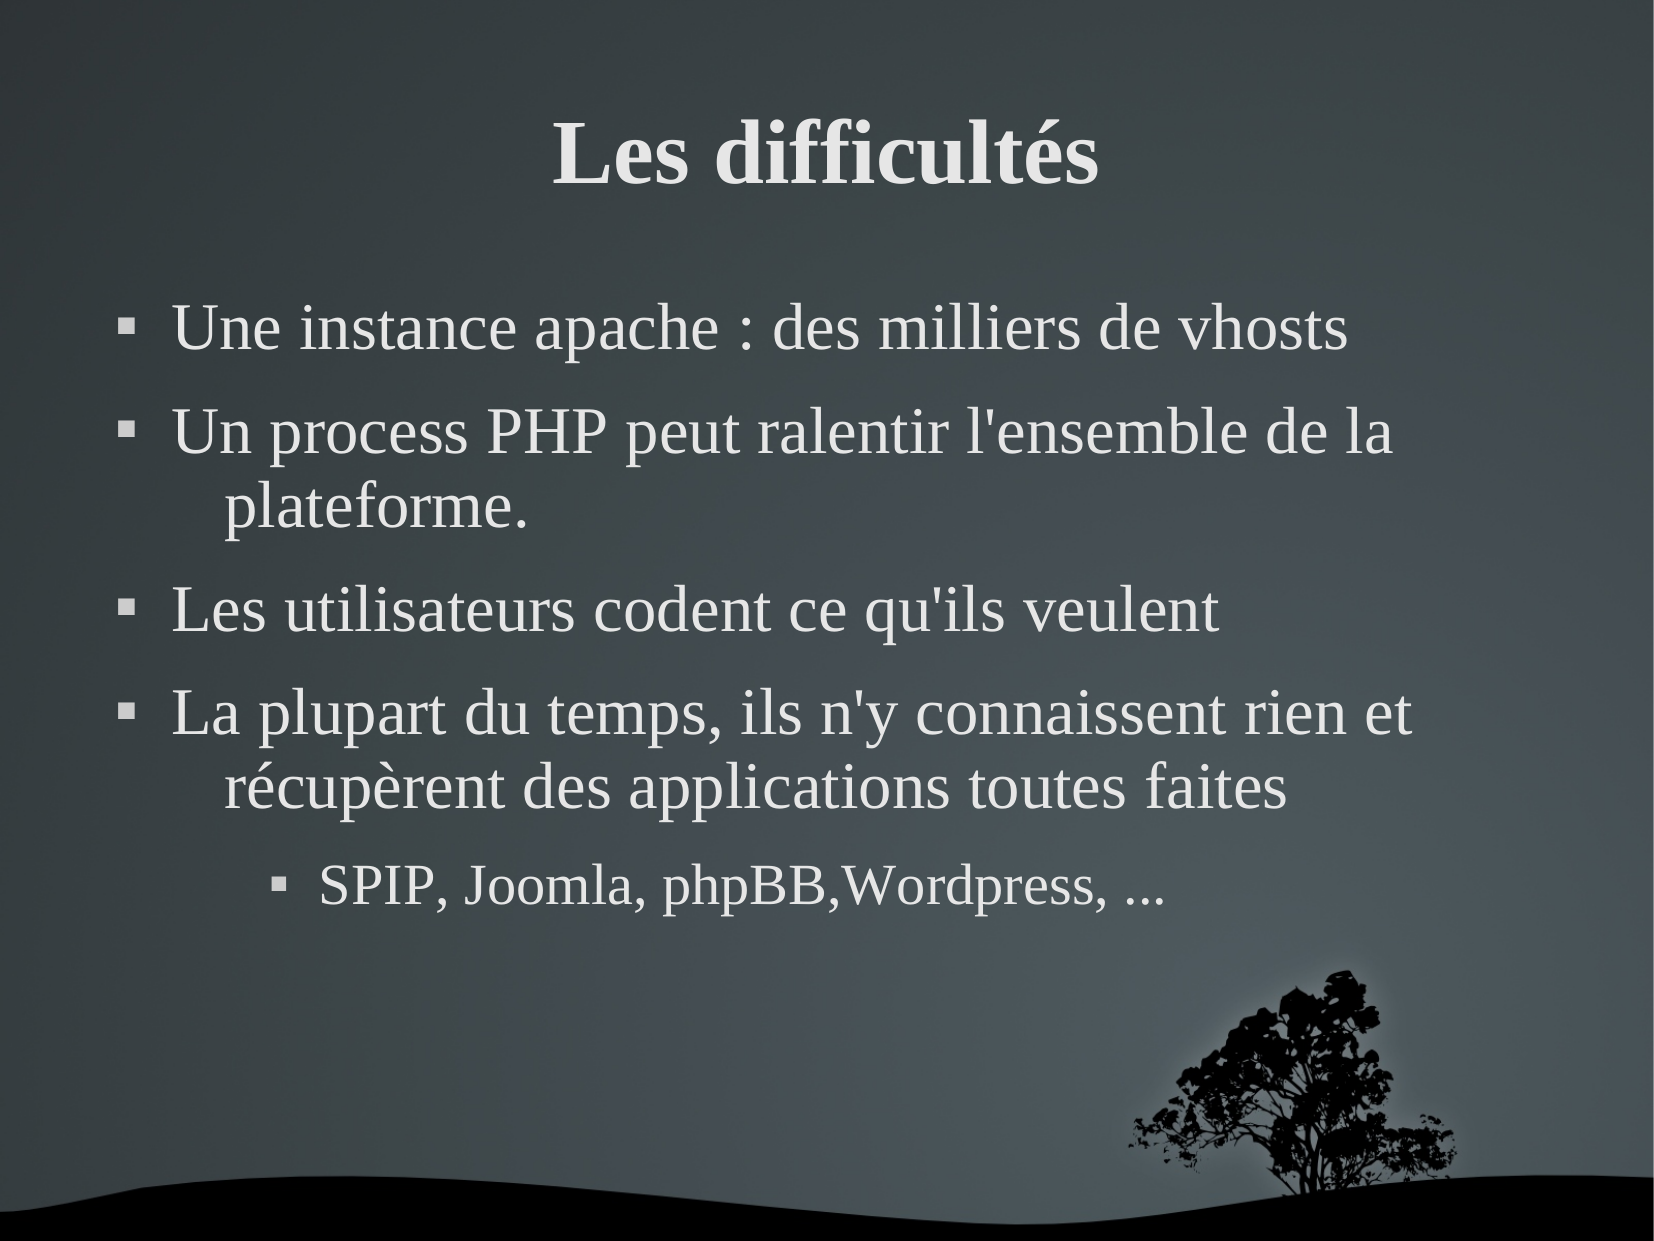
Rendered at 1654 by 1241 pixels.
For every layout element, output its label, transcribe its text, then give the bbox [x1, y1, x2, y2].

list Une instance apache : des milliers de vhosts Un process PHP peut ralentir l'ensemble de la plateforme. Les utilisateurs codent ce qu'ils veulent La plupart du temps, ils n'y connaissent rien et récupèrent des applications toutes faites SPIP, Joomla, phpBB,Wordpress, ... [82, 290, 1571, 1109]
picture [0, 0, 1654, 1241]
title Les difficultés [82, 49, 1571, 257]
